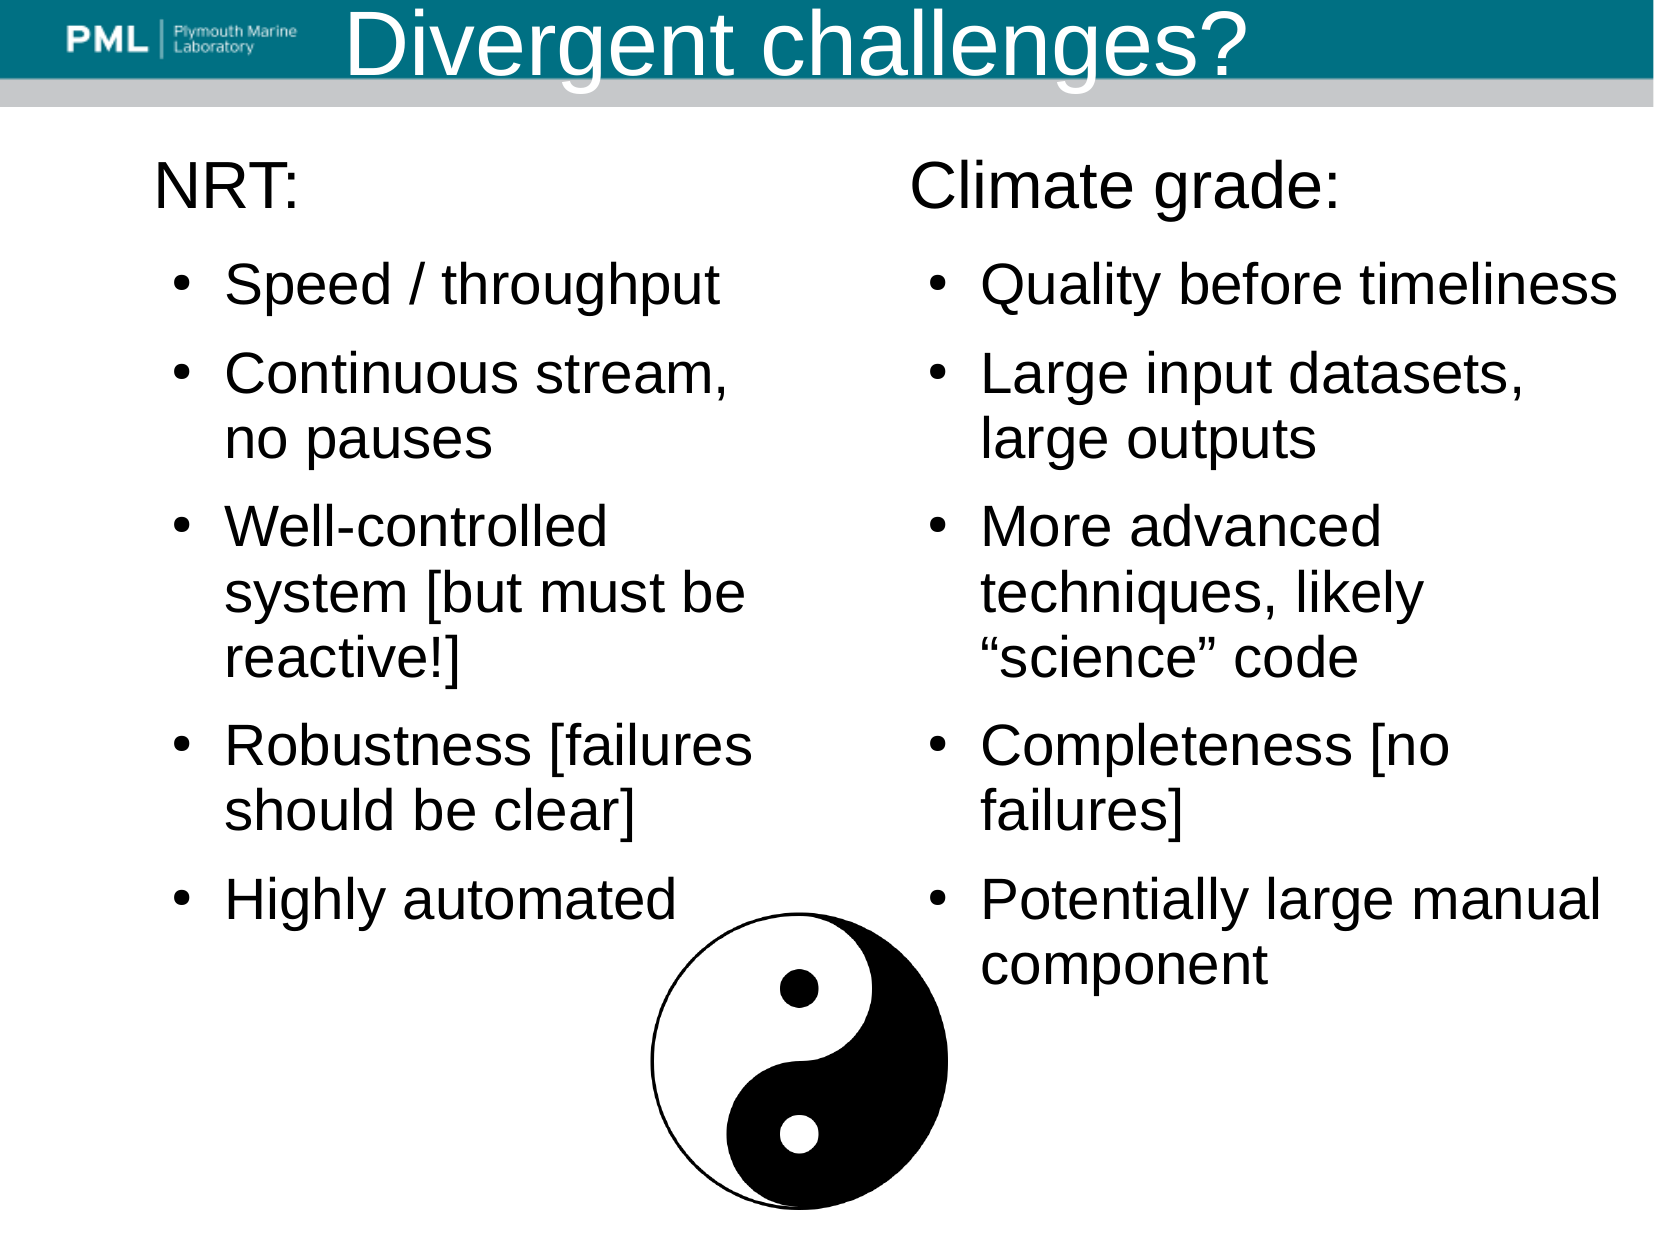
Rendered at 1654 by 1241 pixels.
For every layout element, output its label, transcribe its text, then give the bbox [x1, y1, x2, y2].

list NRT: Speed / throughput Continuous stream, no pauses Well-controlled system [but must be reactive!] Robustness [failures should be clear] Highly automated [82, 147, 809, 932]
picture [0, 0, 1654, 107]
list Climate grade: Quality before timeliness Large input datasets, large outputs More advanced techniques, likely “science” code Completeness [no failures] Potentially large manual component [838, 147, 1625, 1086]
title Divergent challenges? [324, 0, 1270, 96]
picture [649, 911, 949, 1211]
